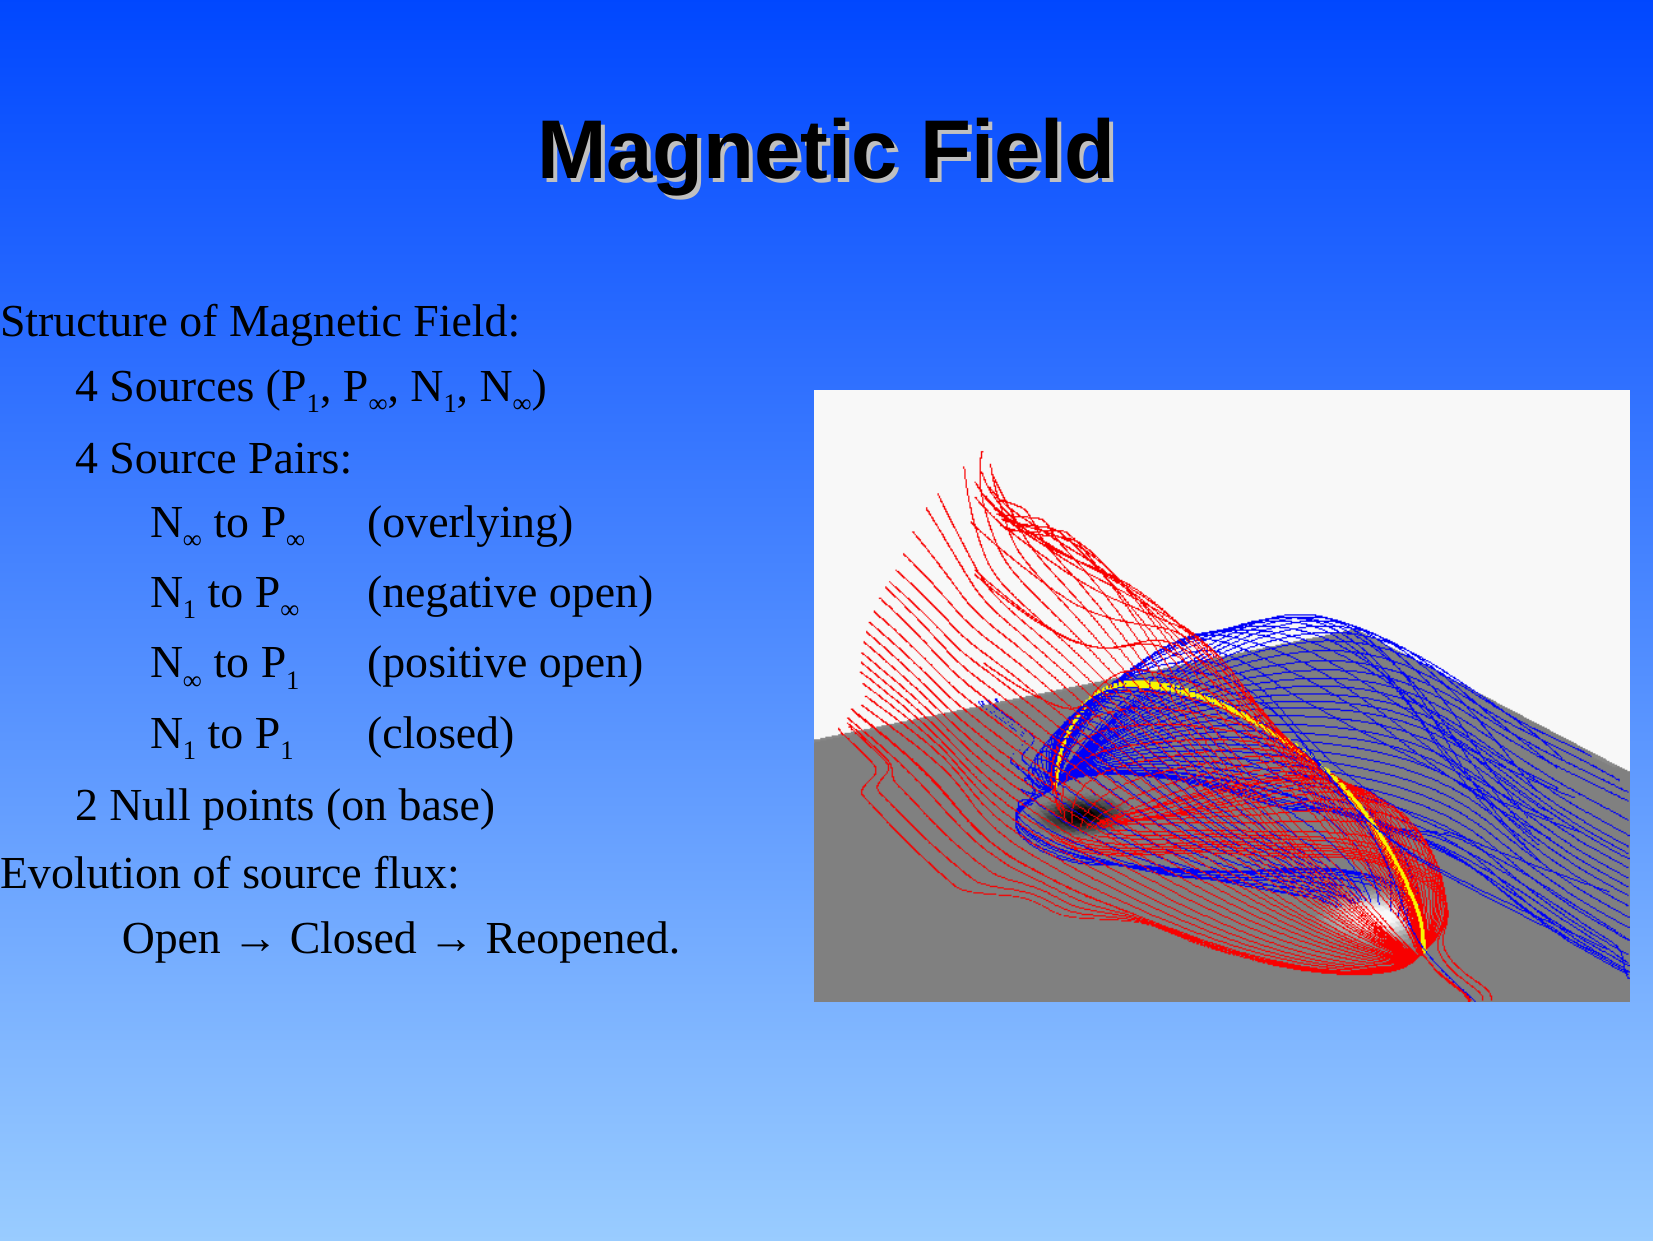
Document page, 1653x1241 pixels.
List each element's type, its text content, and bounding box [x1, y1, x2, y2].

picture [814, 390, 1630, 1002]
list Structure of Magnetic Field: 4 Sources (P1, P∞, N1, N∞) 4 Source Pairs: N∞ to P∞ (overlying) N1 to P∞ (negative open) N∞ to P1 (positive open) N1 to P1 (closed) 2 Null points (on base) Evolution of source flux: Open → Closed → Reopened. [0, 295, 839, 1114]
title Magnetic Field [82, 49, 1571, 257]
